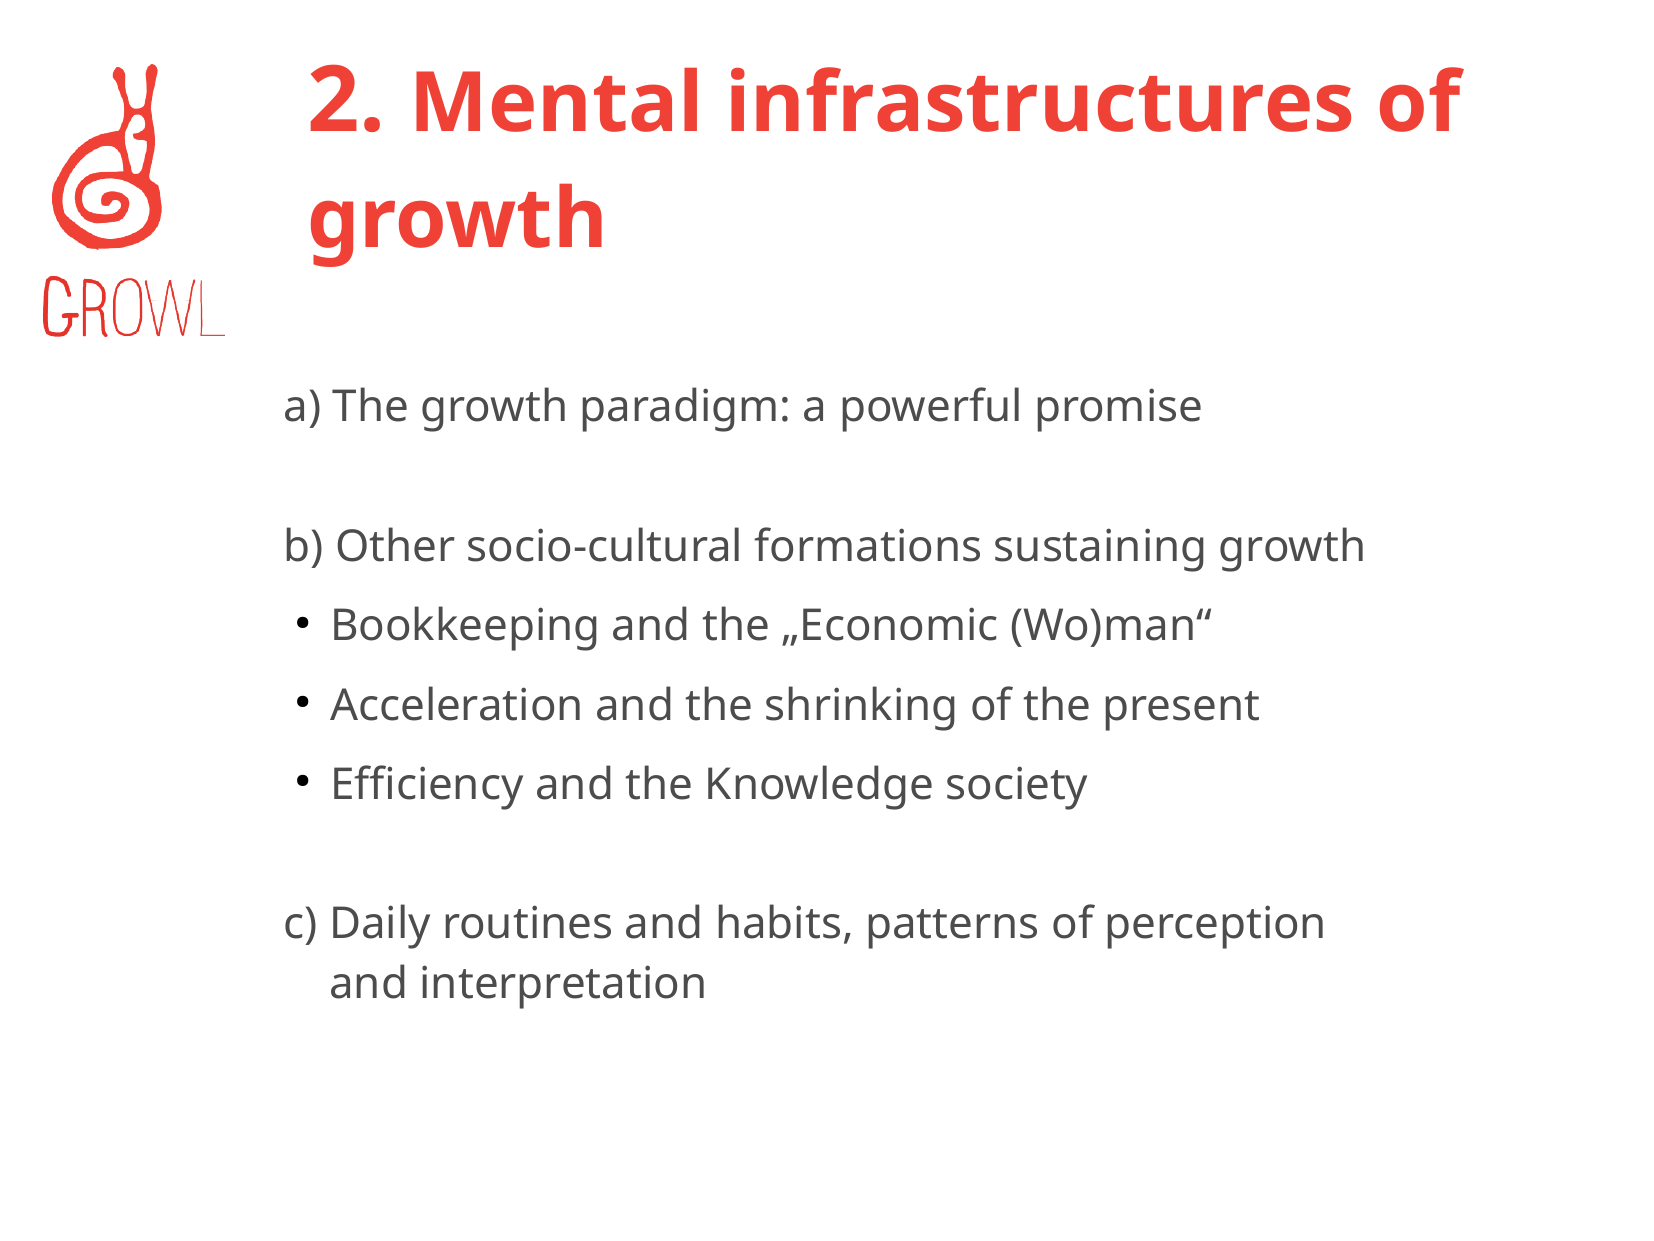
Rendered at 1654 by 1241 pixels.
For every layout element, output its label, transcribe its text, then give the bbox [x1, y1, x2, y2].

list a) The growth paradigm: a powerful promise b) Other socio-cultural formations sustaining growth Bookkeeping and the „Economic (Wo)man“ Acceleration and the shrinking of the present Efficiency and the Knowledge society c) Daily routines and habits, patterns of perception and interpretation [283, 295, 1515, 1015]
title 2. Mental infrastructures of growth [307, 49, 1571, 257]
picture [43, 64, 225, 337]
